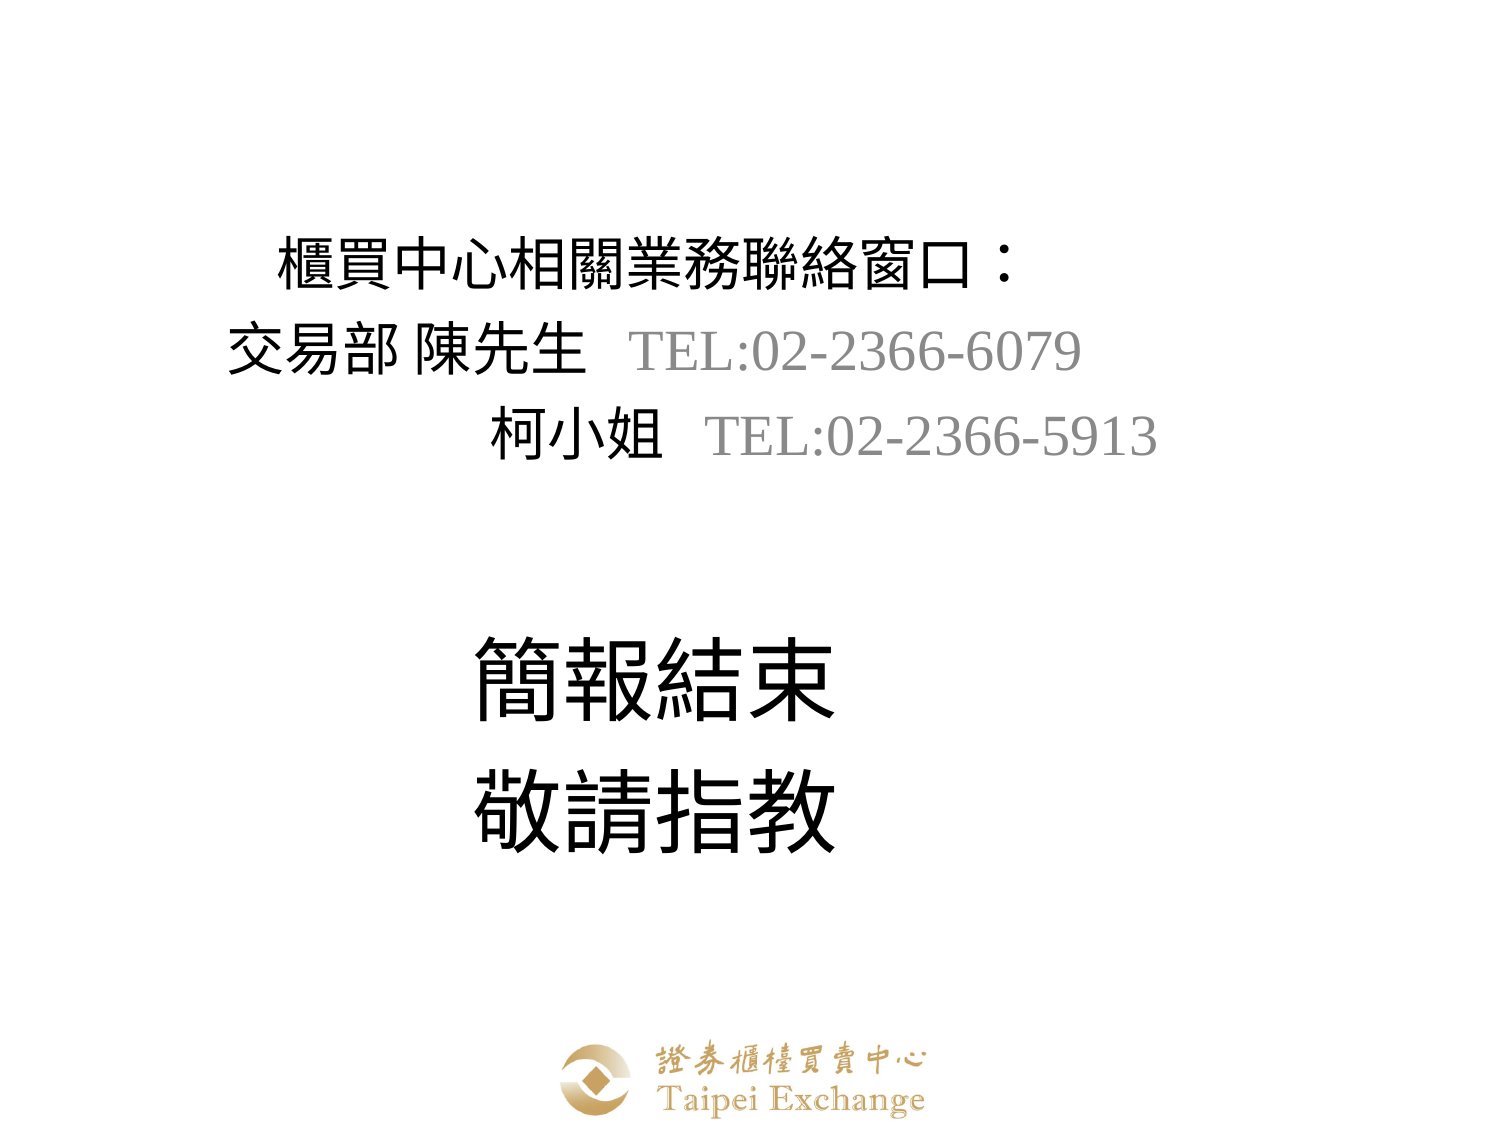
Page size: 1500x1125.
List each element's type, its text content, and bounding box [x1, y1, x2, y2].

subtitle 櫃買中心相關業務聯絡窗口： 交易部 陳先生 TEL:02-2366-6079 柯小姐 TEL:02-2366-5913 簡報結束 敬請指教 [135, 220, 1351, 508]
